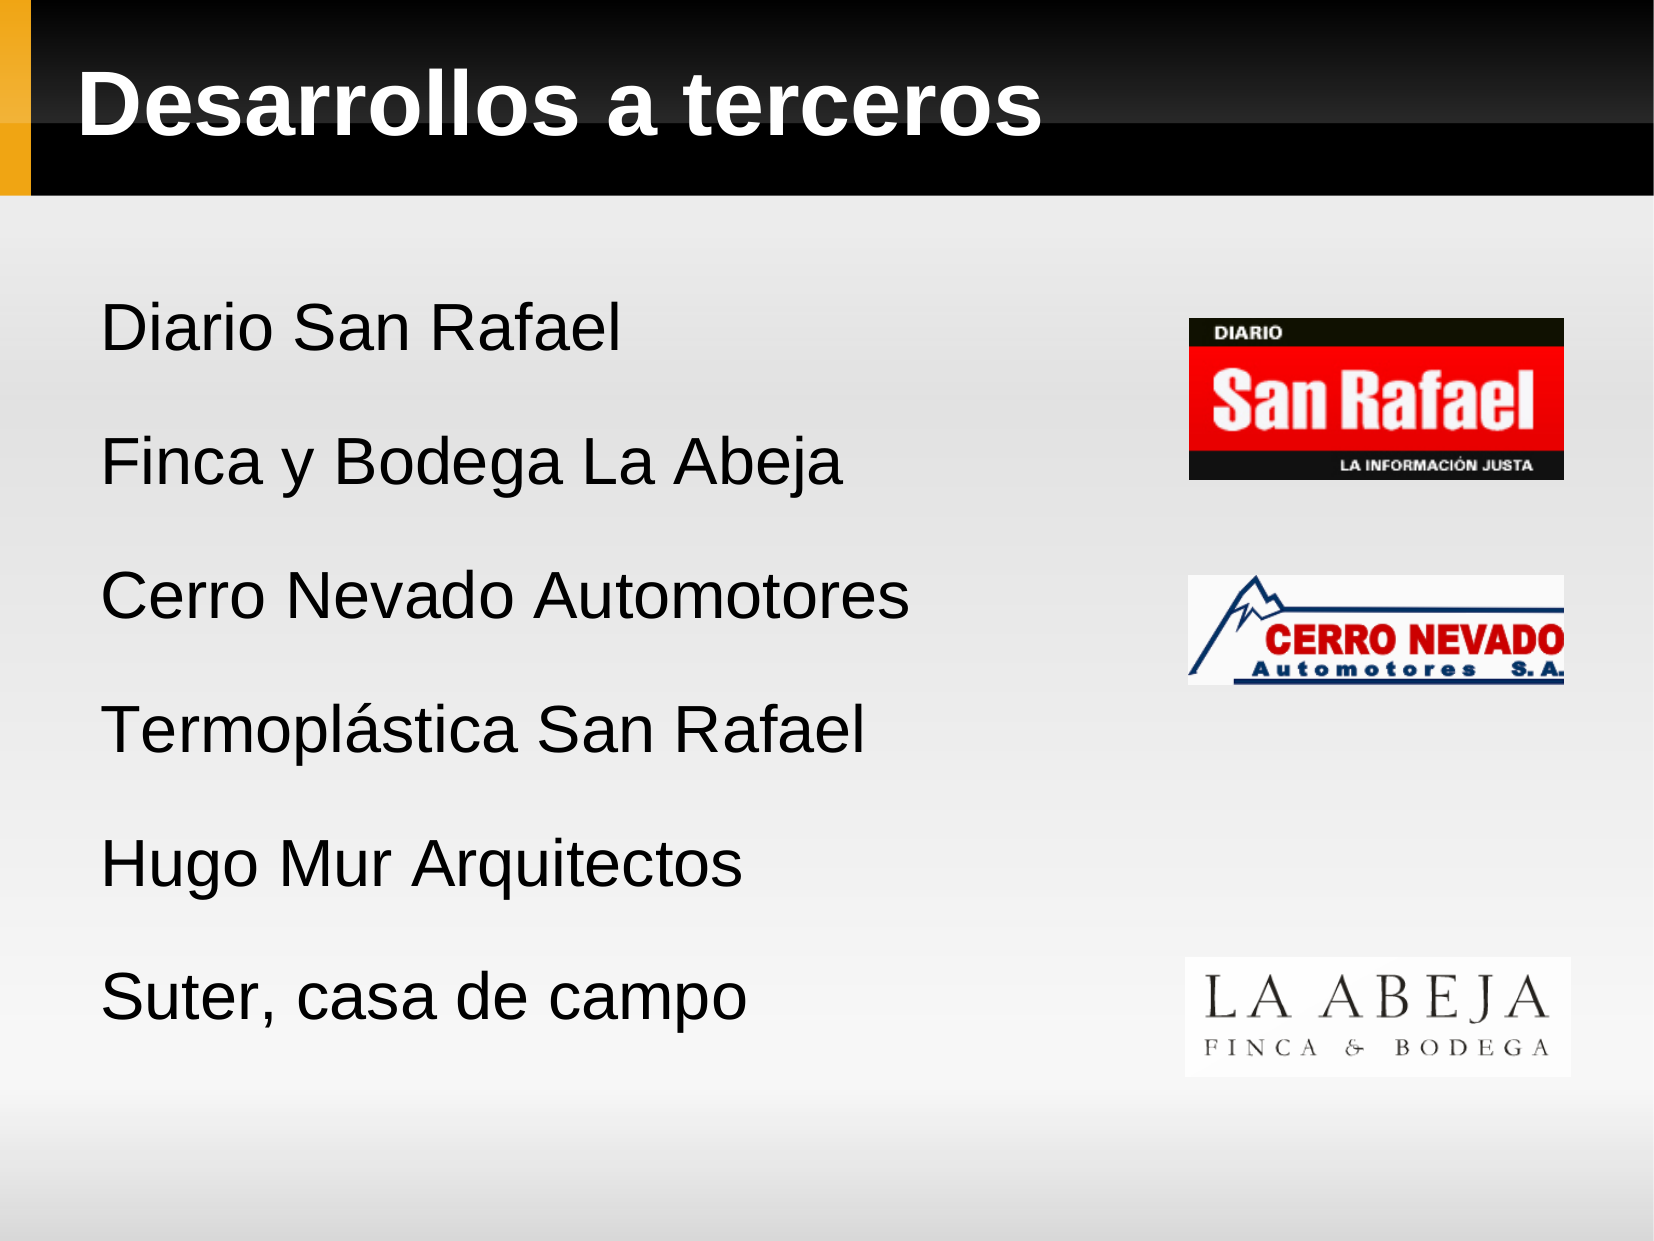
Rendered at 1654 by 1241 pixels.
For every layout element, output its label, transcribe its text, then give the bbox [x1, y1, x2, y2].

list Diario San Rafael Finca y Bodega La Abeja Cerro Nevado Automotores Termoplástica San Rafael Hugo Mur Arquitectos Suter, casa de campo [82, 290, 1571, 1084]
title Desarrollos a terceros [76, 0, 1565, 208]
picture [0, 0, 1654, 1241]
